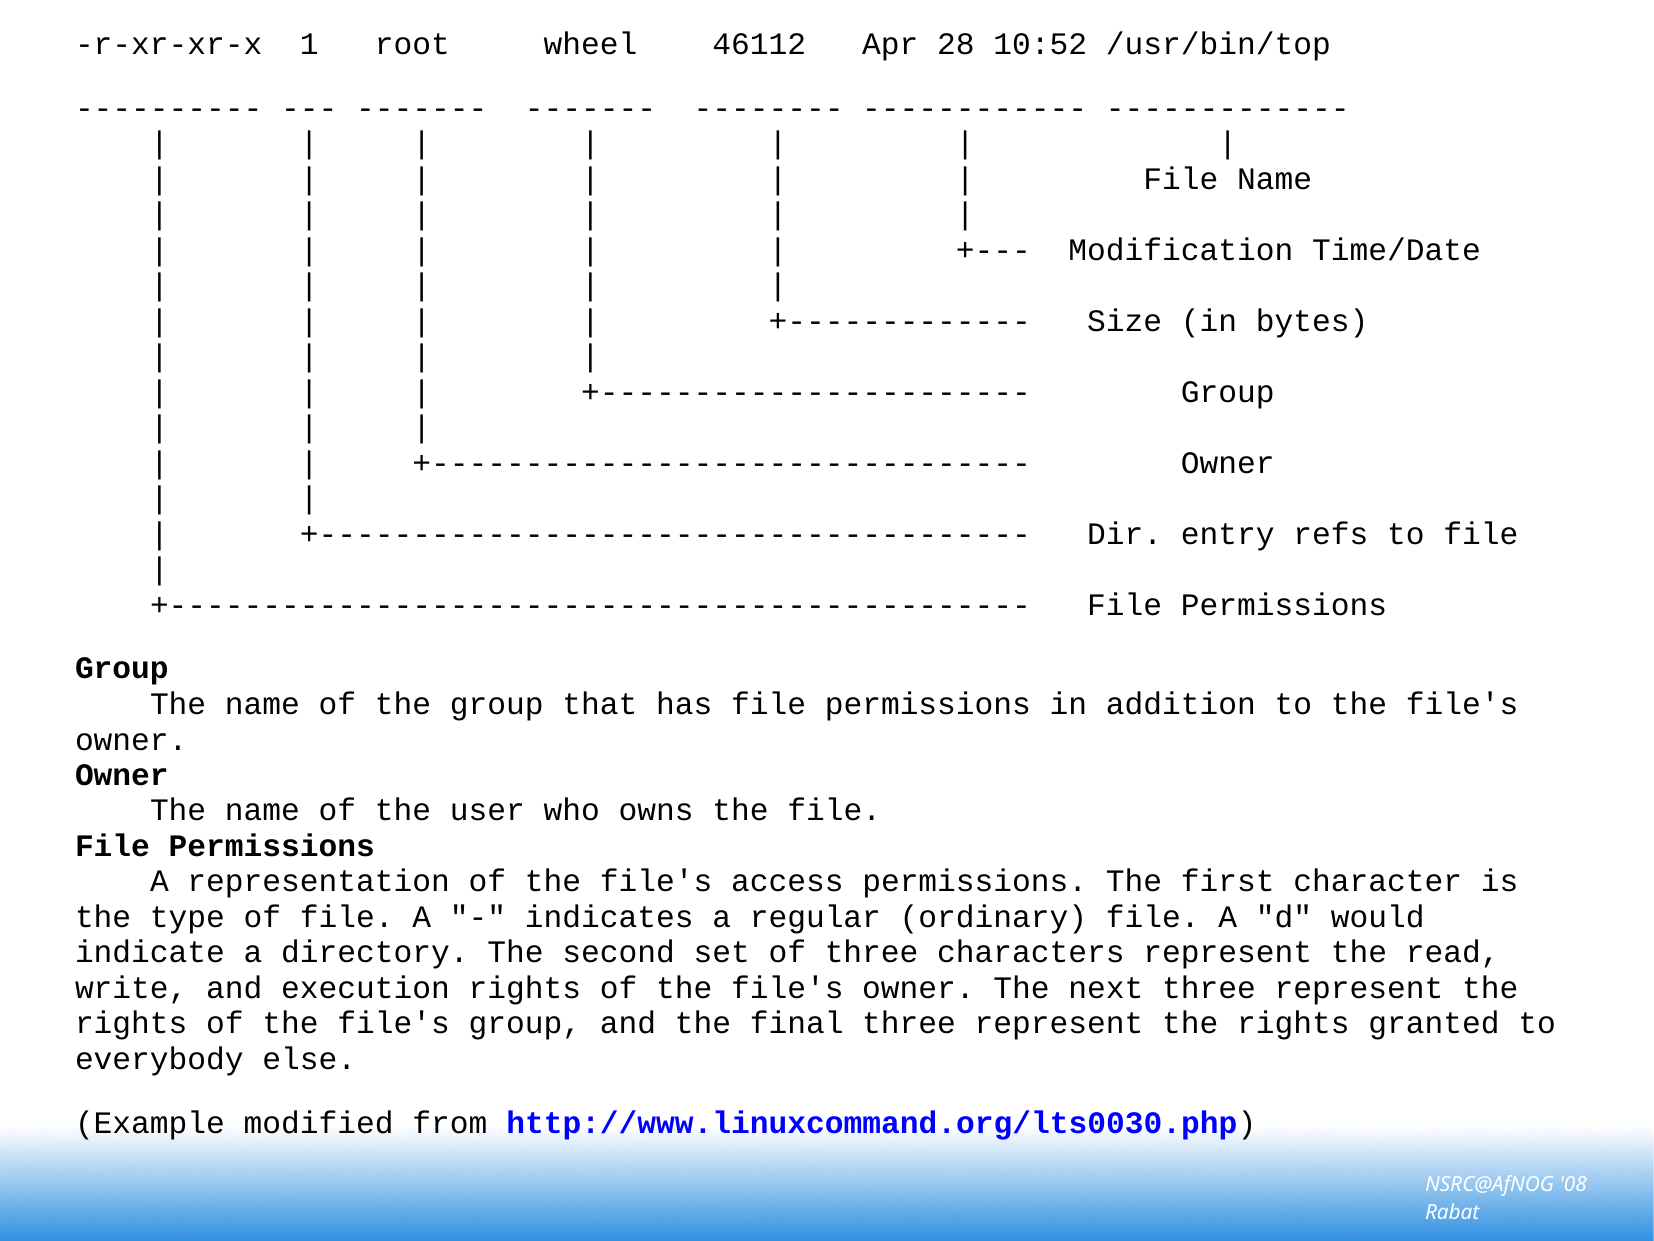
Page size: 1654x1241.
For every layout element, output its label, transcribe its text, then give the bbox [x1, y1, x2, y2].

text_box -r-xr-xr-x 1 root wheel 46112 Apr 28 10:52 /usr/bin/top ---------- --- ------- ------- -------- ------------ ------------- | | | | | | | | | | | | | File Name | | | | | | | | | | | +--- Modification Time/Date | | | | | | | | | +------------- Size (in bytes) | | | | | | | +----------------------- Group | | | | | +-------------------------------- Owner | | | +-------------------------------------- Dir. entry refs to file | +---------------------------------------------- File Permissions Group The name of the group that has file permissions in addition to the file's owner. Owner The name of the user who owns the file. File Permissions A representation of the file's access permissions. The first character is the type of file. A "-" indicates a regular (ordinary) file. A "d" would indicate a directory. The second set of three characters represent the read, write, and execution rights of the file's owner. The next three represent the rights of the file's group, and the final three represent the rights granted to everybody else. (Example modified from http://www.linuxcommand.org/lts0030.php) [75, 28, 1576, 1143]
picture [0, 1124, 1654, 1241]
